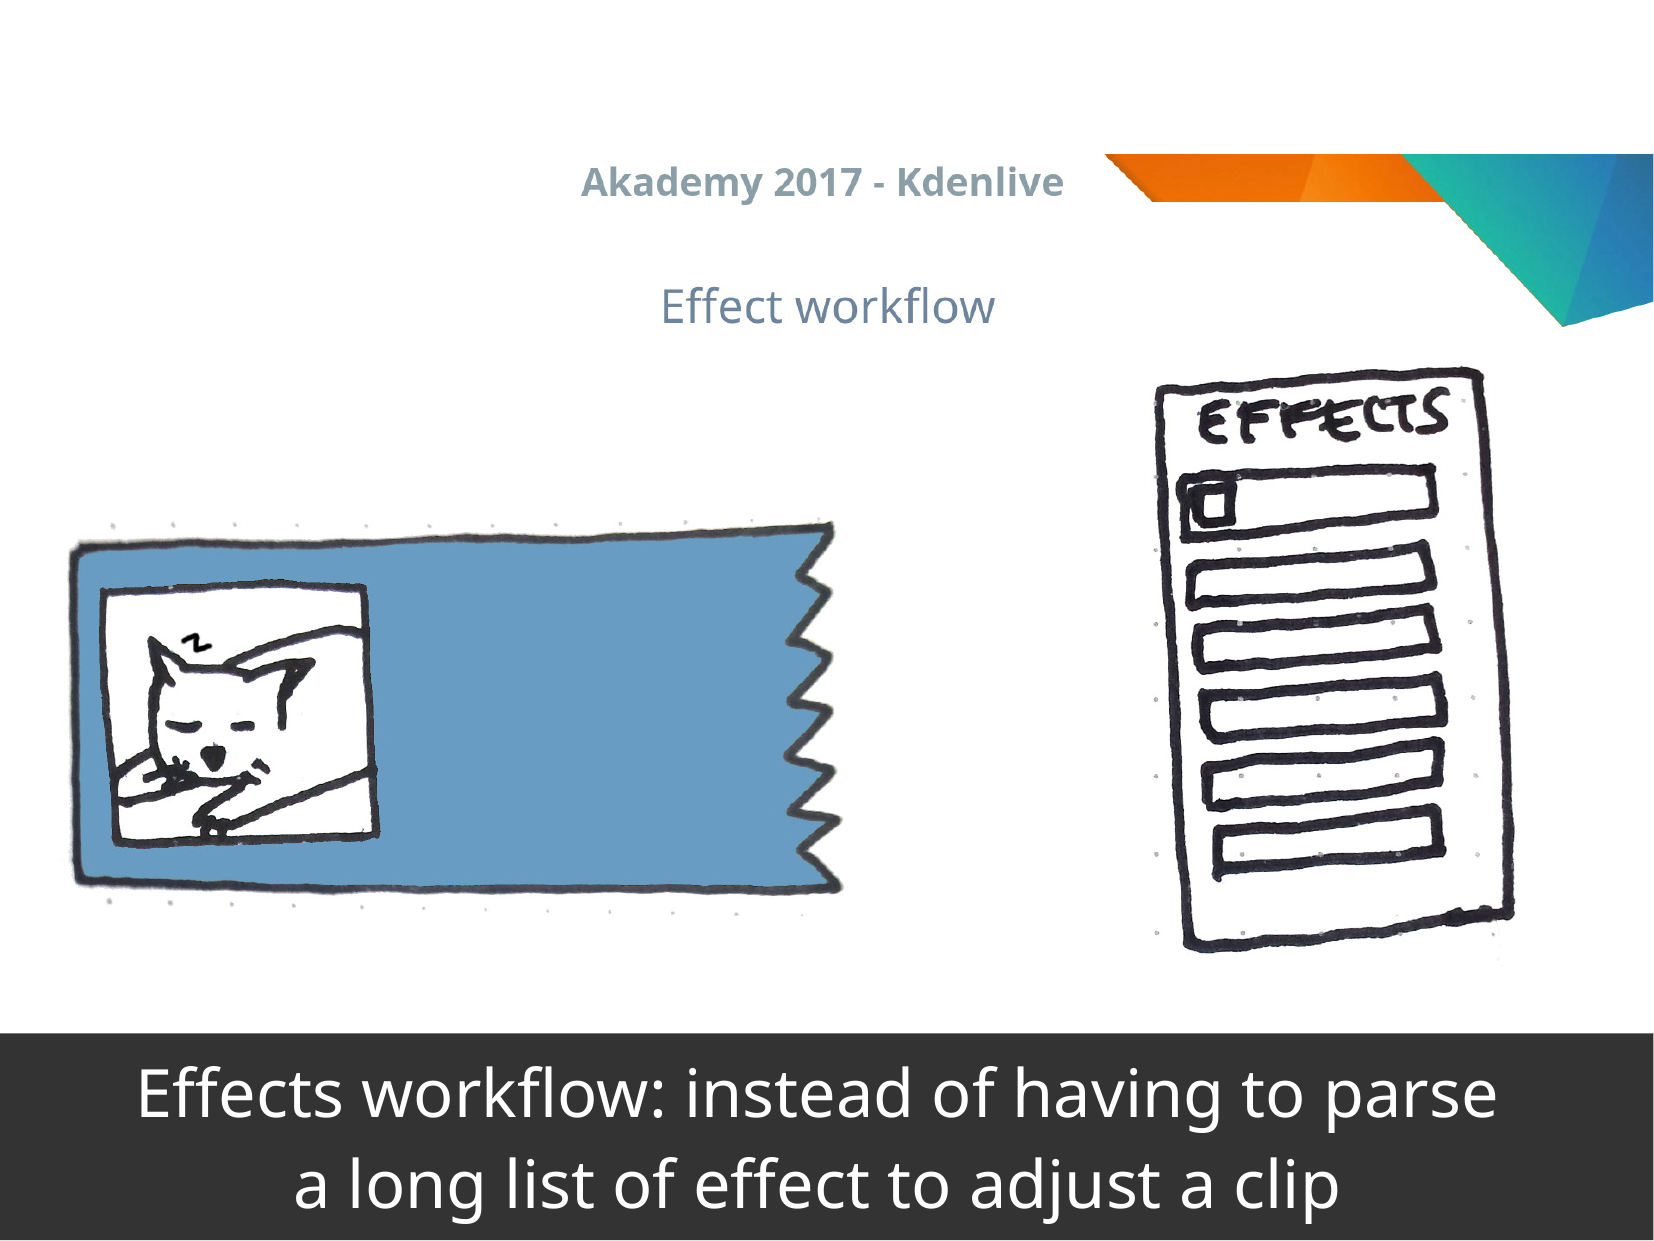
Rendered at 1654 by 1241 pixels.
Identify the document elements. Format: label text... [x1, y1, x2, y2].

picture [0, 154, 1654, 1033]
title Effects workflow: instead of having to parse a long list of effect to adjust a clip [0, 1033, 1654, 1241]
